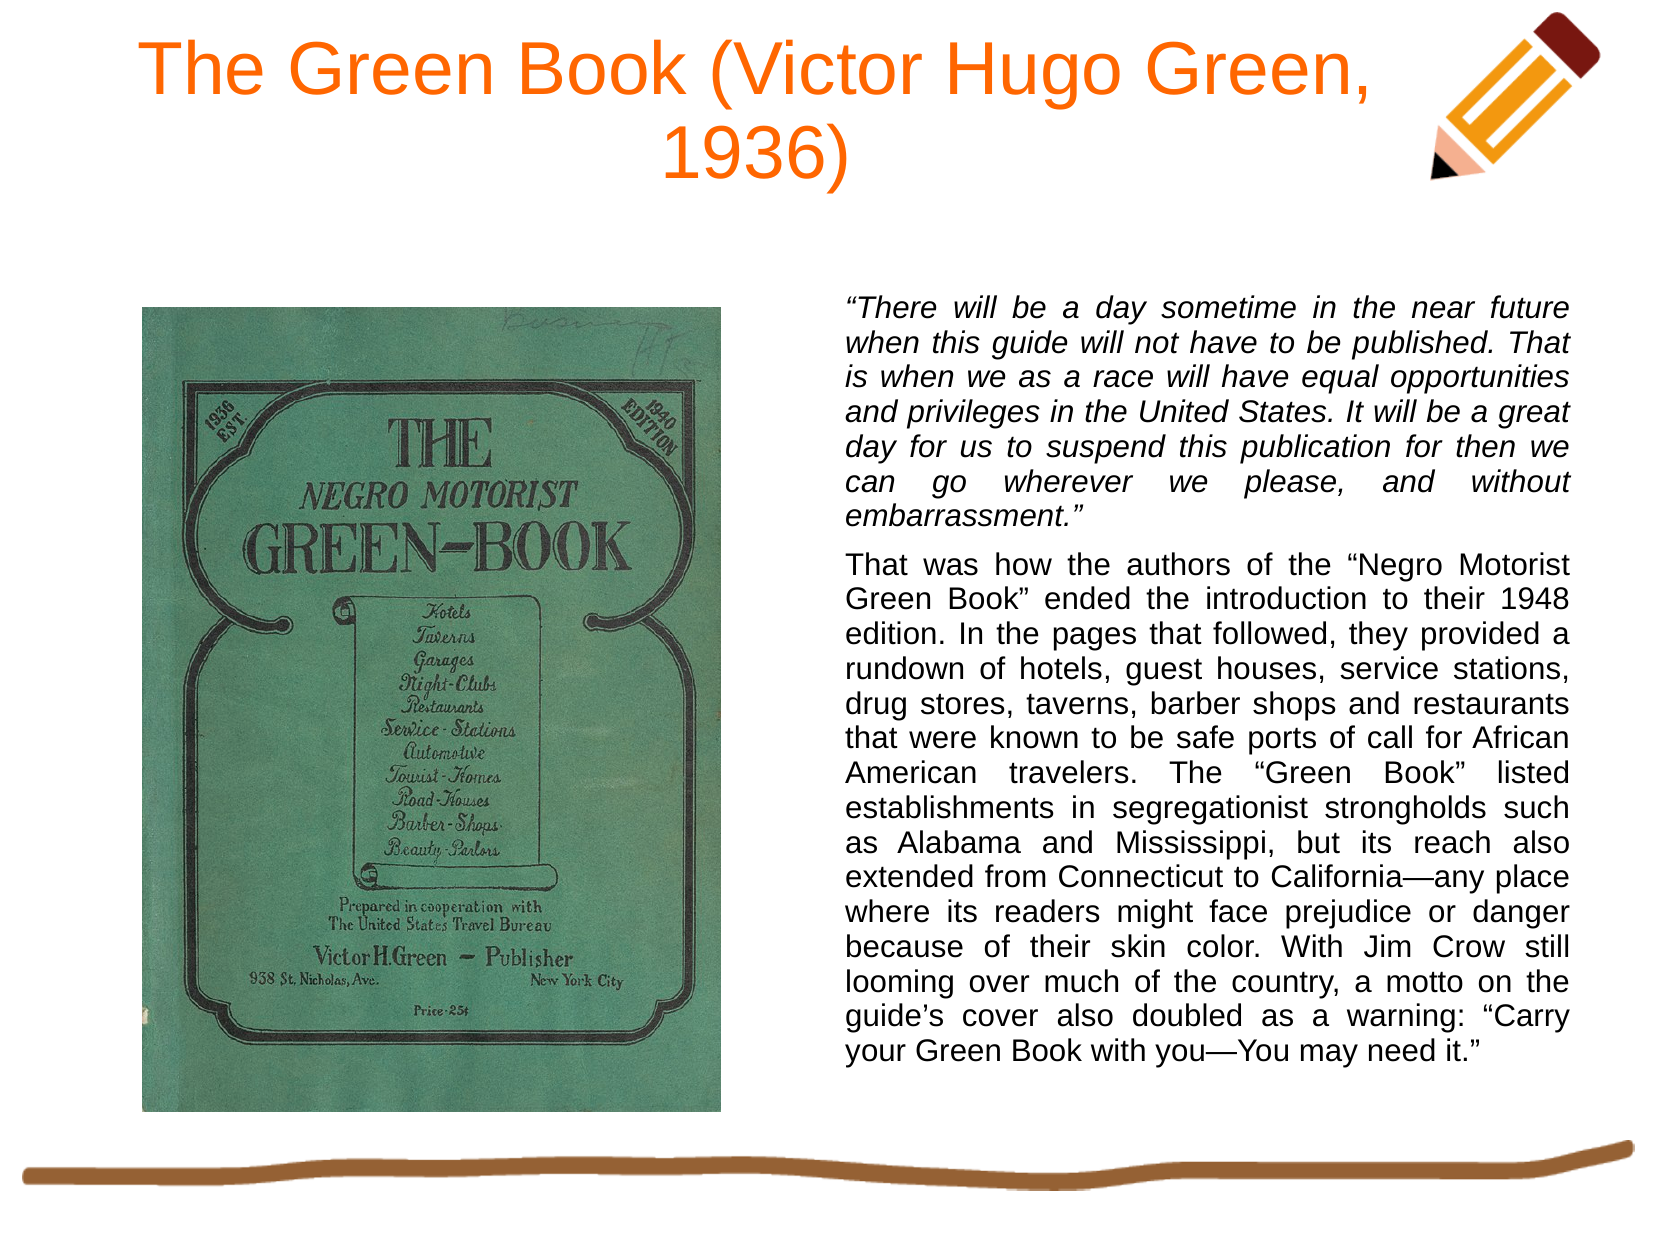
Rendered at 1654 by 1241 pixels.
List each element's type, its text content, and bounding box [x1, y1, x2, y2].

picture [1430, 12, 1601, 181]
picture [22, 1140, 1635, 1191]
picture [142, 307, 721, 1112]
list “There will be a day sometime in the near future when this guide will not have to be published. That is when we as a race will have equal opportunities and privileges in the United States. It will be a great day for us to suspend this publication for then we can go wherever we please, and without embarrassment.” That was how the authors of the “Negro Motorist Green Book” ended the introduction to their 1948 edition. In the pages that followed, they provided a rundown of hotels, guest houses, service stations, drug stores, taverns, barber shops and restaurants that were known to be safe ports of call for African American travelers. The “Green Book” listed establishments in segregationist strongholds such as Alabama and Mississippi, but its reach also extended from Connecticut to California—any place where its readers might face prejudice or danger because of their skin color. With Jim Crow still looming over much of the country, a motto on the guide’s cover also doubled as a warning: “Carry your Green Book with you—You may need it.” [845, 290, 1572, 1122]
title The Green Book (Victor Hugo Green, 1936) [82, 26, 1430, 195]
